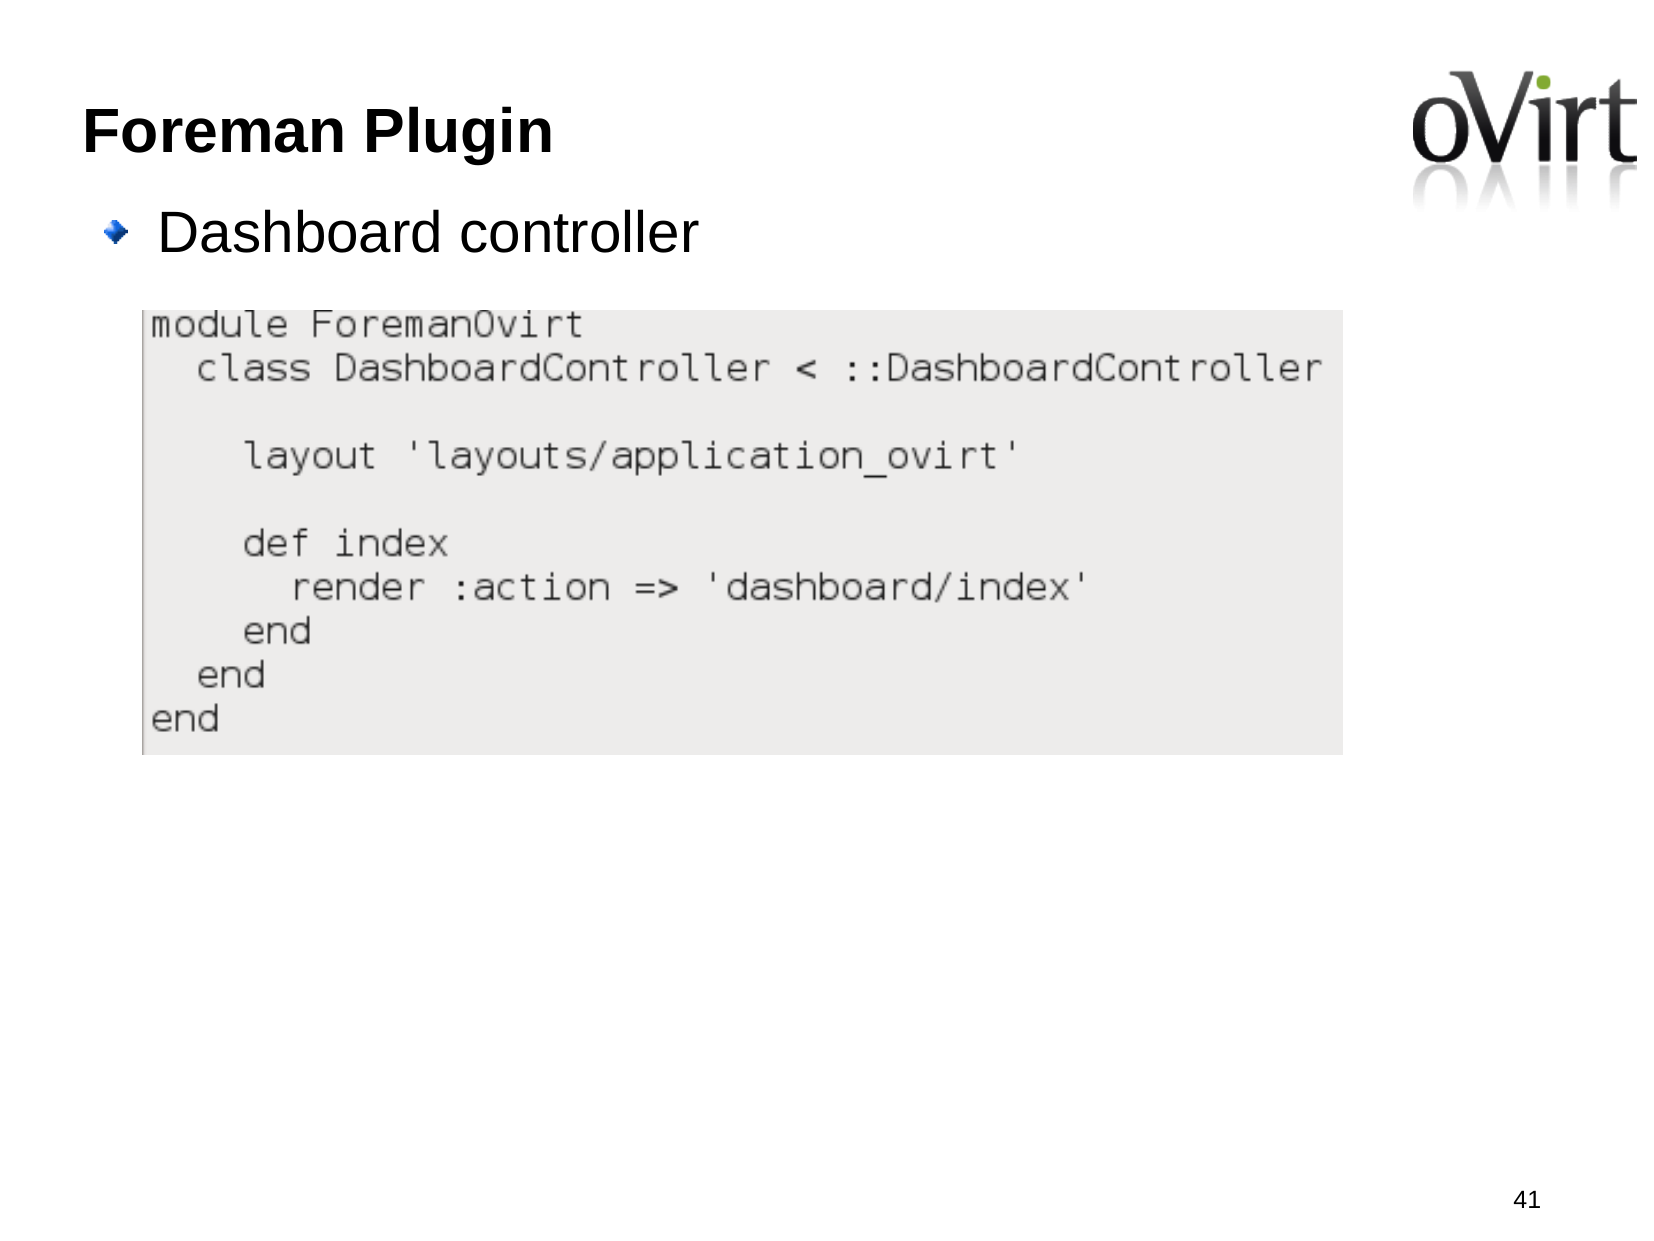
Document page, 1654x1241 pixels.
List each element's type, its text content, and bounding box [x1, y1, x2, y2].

title Foreman Plugin [82, 37, 1303, 226]
list Dashboard controller [86, 199, 1576, 993]
picture [1413, 63, 1637, 212]
picture [142, 310, 1343, 755]
